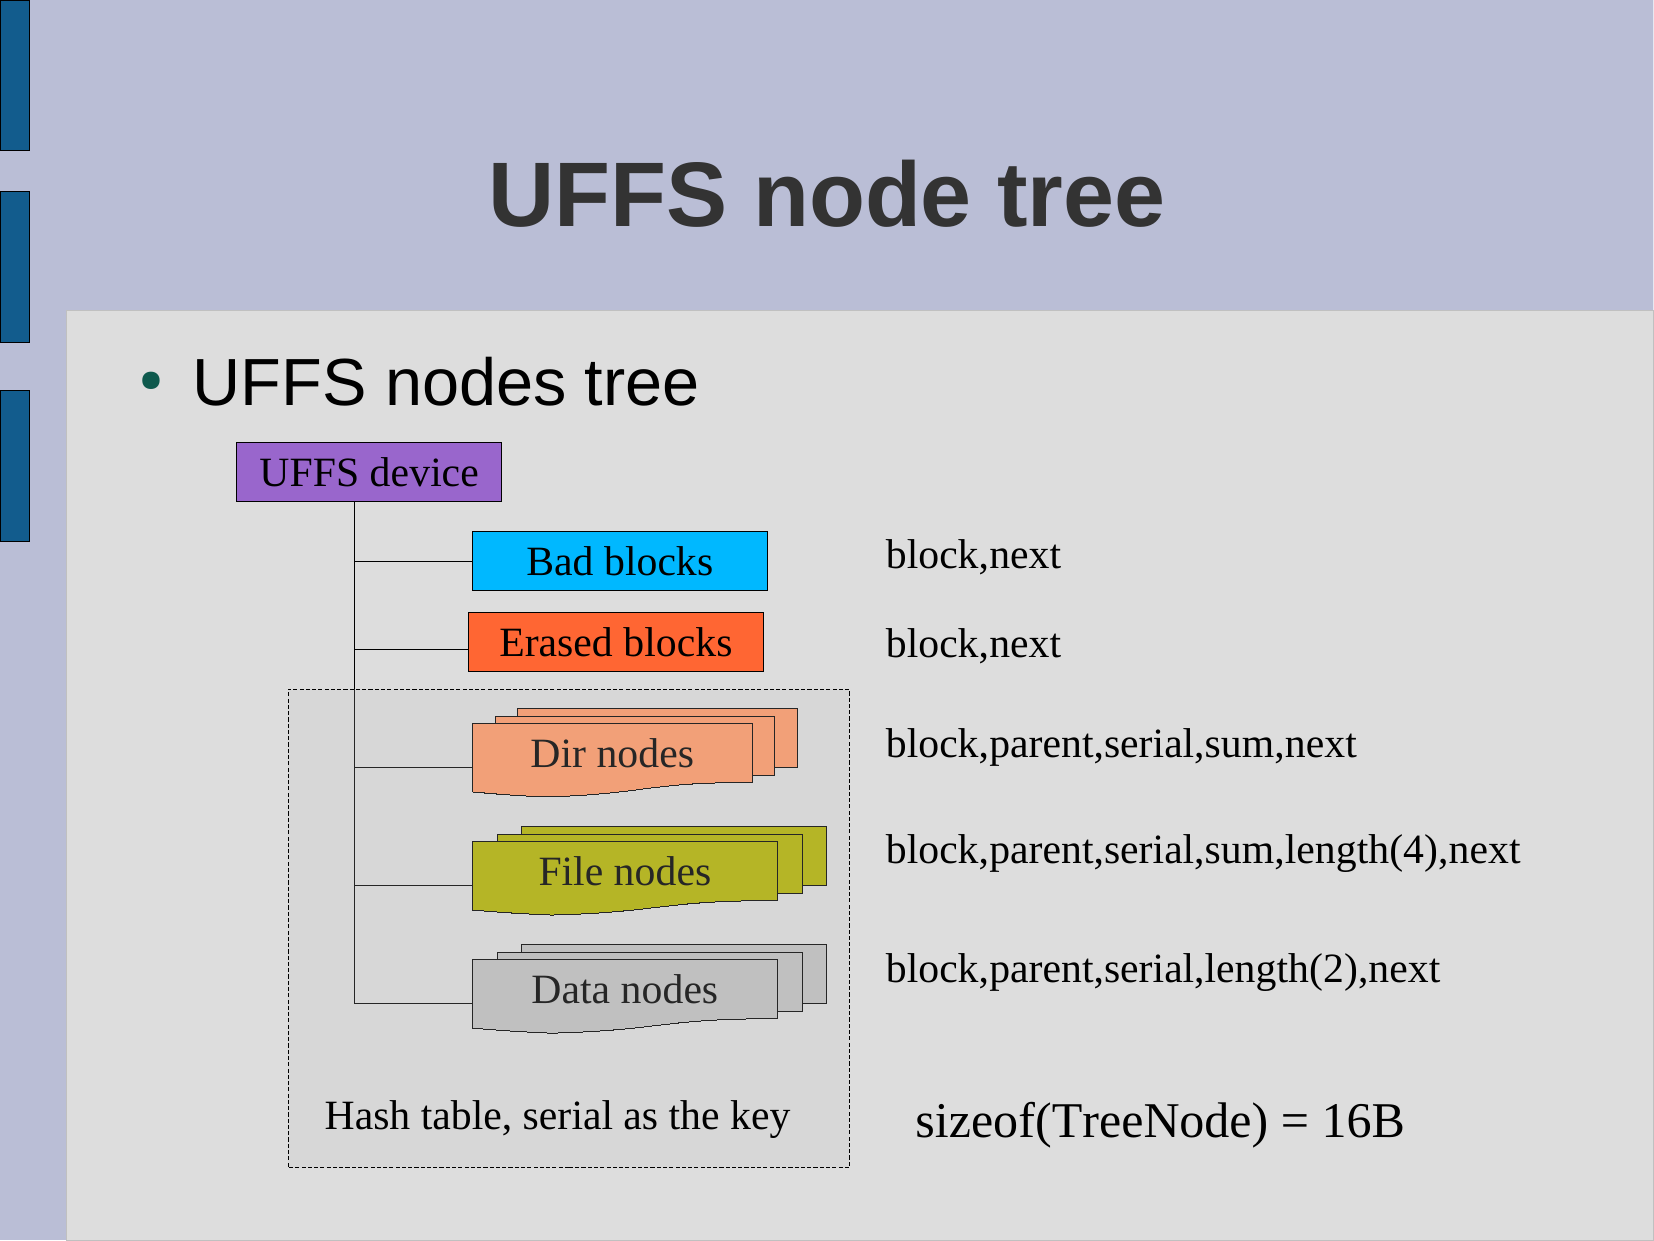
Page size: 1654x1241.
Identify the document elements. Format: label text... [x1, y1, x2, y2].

text_box Bad blocks [472, 531, 768, 591]
text_box block,next [885, 620, 1241, 668]
text_box UFFS device [236, 442, 502, 502]
text_box sizeof(TreeNode) = 16B [915, 1092, 1418, 1149]
text_box [288, 689, 850, 1168]
list UFFS nodes tree [121, 344, 1534, 1127]
text_box block,parent,serial,sum,next [885, 720, 1418, 768]
text_box Hash table, serial as the key [324, 1092, 915, 1140]
title UFFS node tree [121, 91, 1534, 299]
text_box block,parent,serial,length(2),next [885, 944, 1477, 992]
text_box Erased blocks [468, 612, 764, 672]
text_box block,parent,serial,sum,length(4),next [885, 826, 1565, 874]
text_box block,next [885, 531, 1211, 579]
